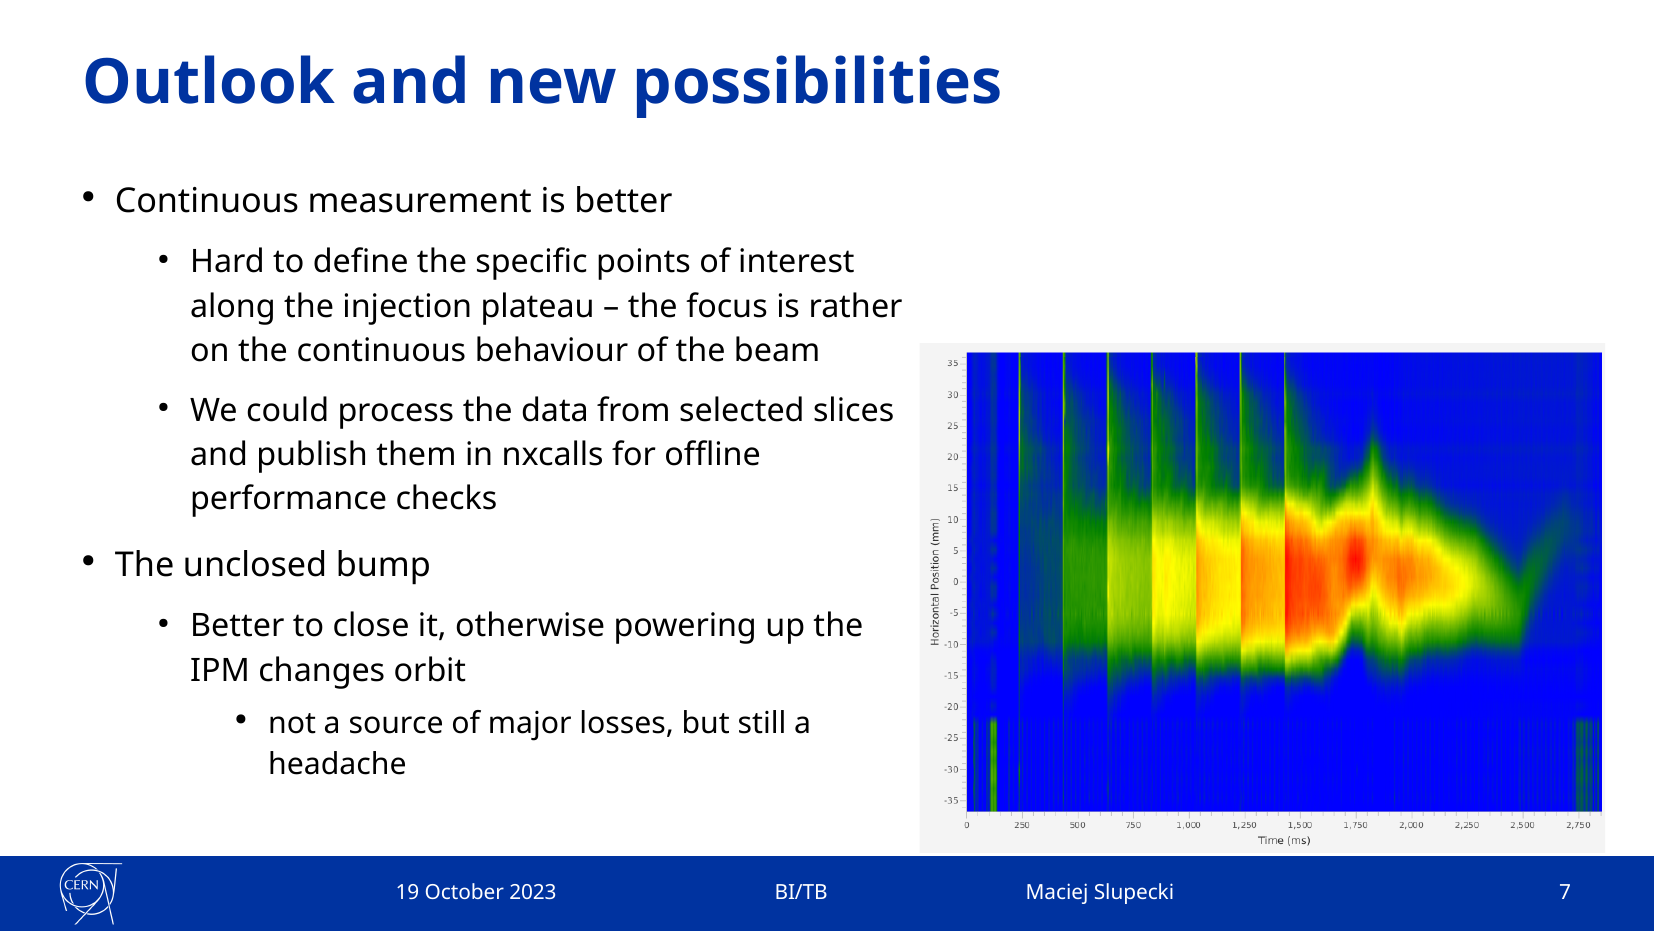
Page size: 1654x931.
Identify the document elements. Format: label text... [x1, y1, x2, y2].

picture [56, 859, 127, 928]
title Outlook and new possibilities [82, 37, 1571, 193]
picture [919, 343, 1606, 853]
list Continuous measurement is better Hard to define the specific points of interest along the injection plateau – the focus is rather on the continuous behaviour of the beam We could process the data from selected slices and publish them in nxcalls for offline performance checks The unclosed bump Better to close it, otherwise powering up the IPM changes orbit not a source of major losses, but still a headache [82, 100, 910, 798]
